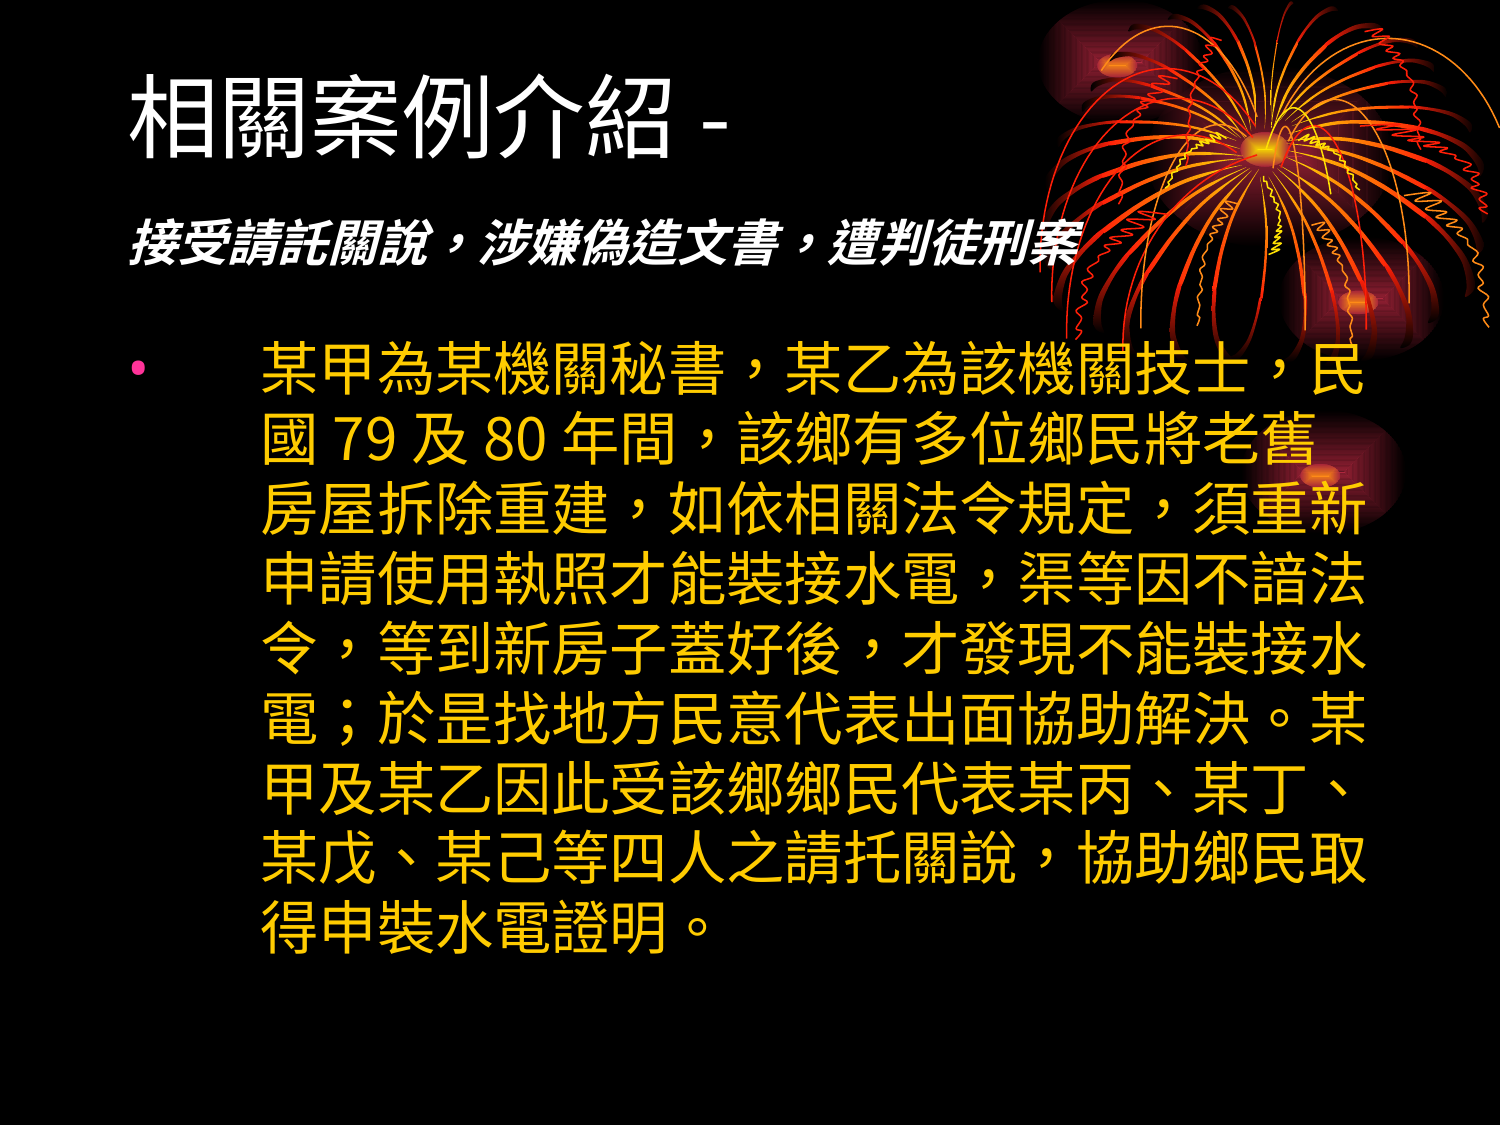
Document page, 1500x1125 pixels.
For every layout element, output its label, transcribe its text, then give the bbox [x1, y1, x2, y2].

list 某甲為某機關秘書，某乙為該機關技士，民國79及80年間，該鄉有多位鄉民將老舊房屋拆除重建，如依相關法令規定，須重新申請使用執照才能裝接水電，渠等因不諳法令，等到新房子蓋好後，才發現不能裝接水電；於昰找地方民意代表出面協助解決。某甲及某乙因此受該鄉鄉民代表某丙、某丁、某戊、某己等四人之請托關說，協助鄉民取得申裝水電證明。 [112, 324, 1388, 1000]
title 相關案例介紹- 接受請託關說，涉嫌偽造文書，遭判徒刑案 [112, 49, 1388, 290]
